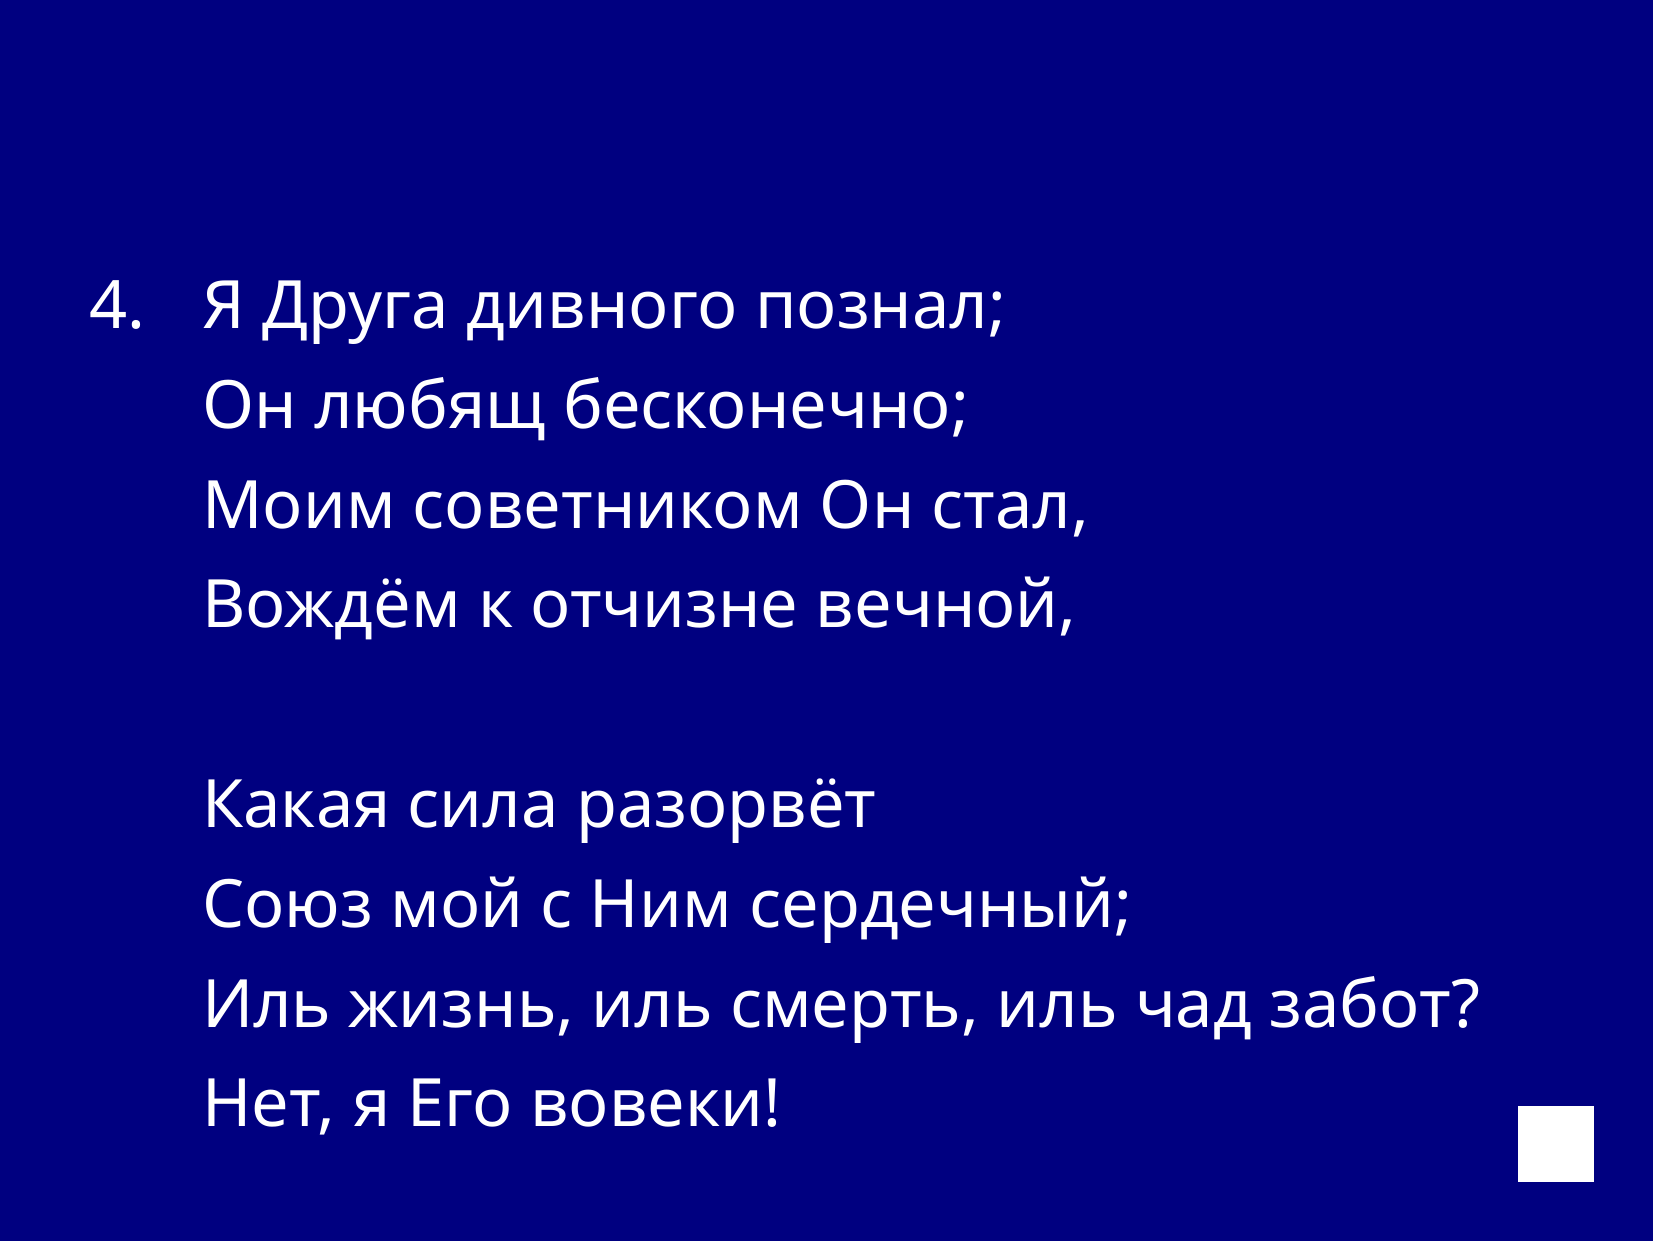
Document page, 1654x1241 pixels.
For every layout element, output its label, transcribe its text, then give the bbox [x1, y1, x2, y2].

text_box [1518, 1163, 1594, 1182]
text_box 4. Я Друга дивного познал; Он любящ бесконечно; Моим советником Он стал, Вождём к отчизне вечной, Какая сила разорвёт Союз мой с Ним сердечный; Иль жизнь, иль смерть, иль чад забот? Нет, я Его вовеки! [75, 150, 1653, 1163]
